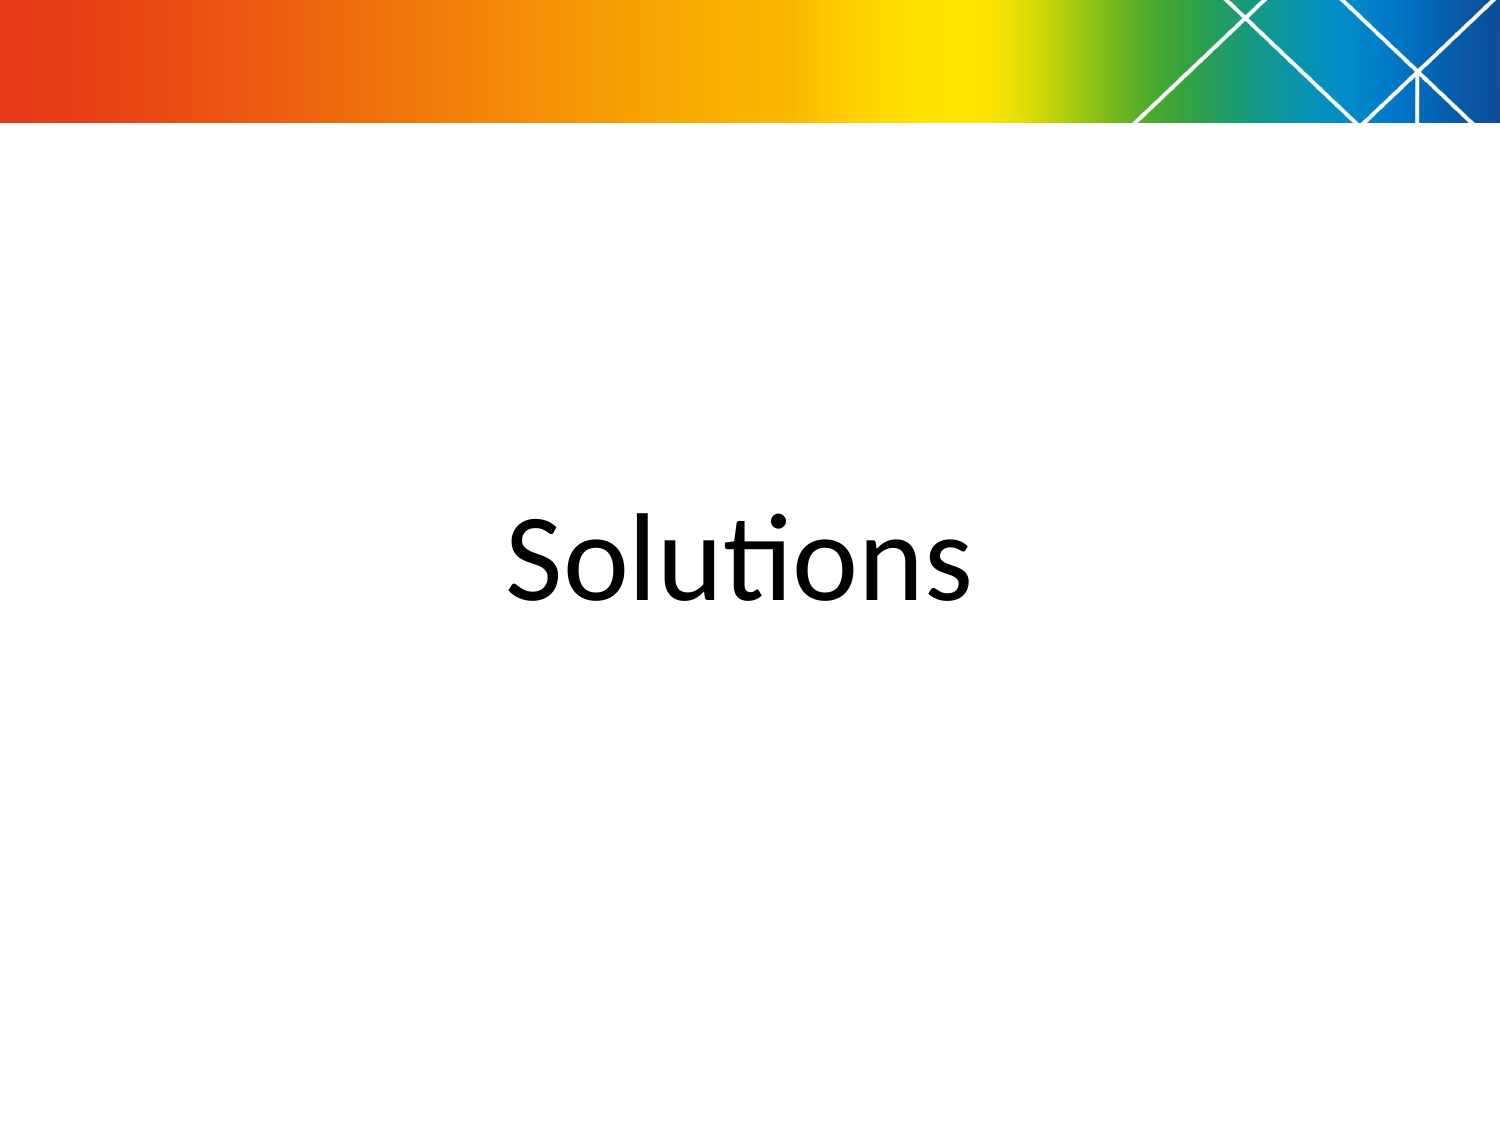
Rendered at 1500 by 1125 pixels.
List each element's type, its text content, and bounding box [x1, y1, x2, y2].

picture [1340, 0, 1500, 123]
picture [0, 0, 1358, 123]
title Solutions [64, 467, 1415, 609]
